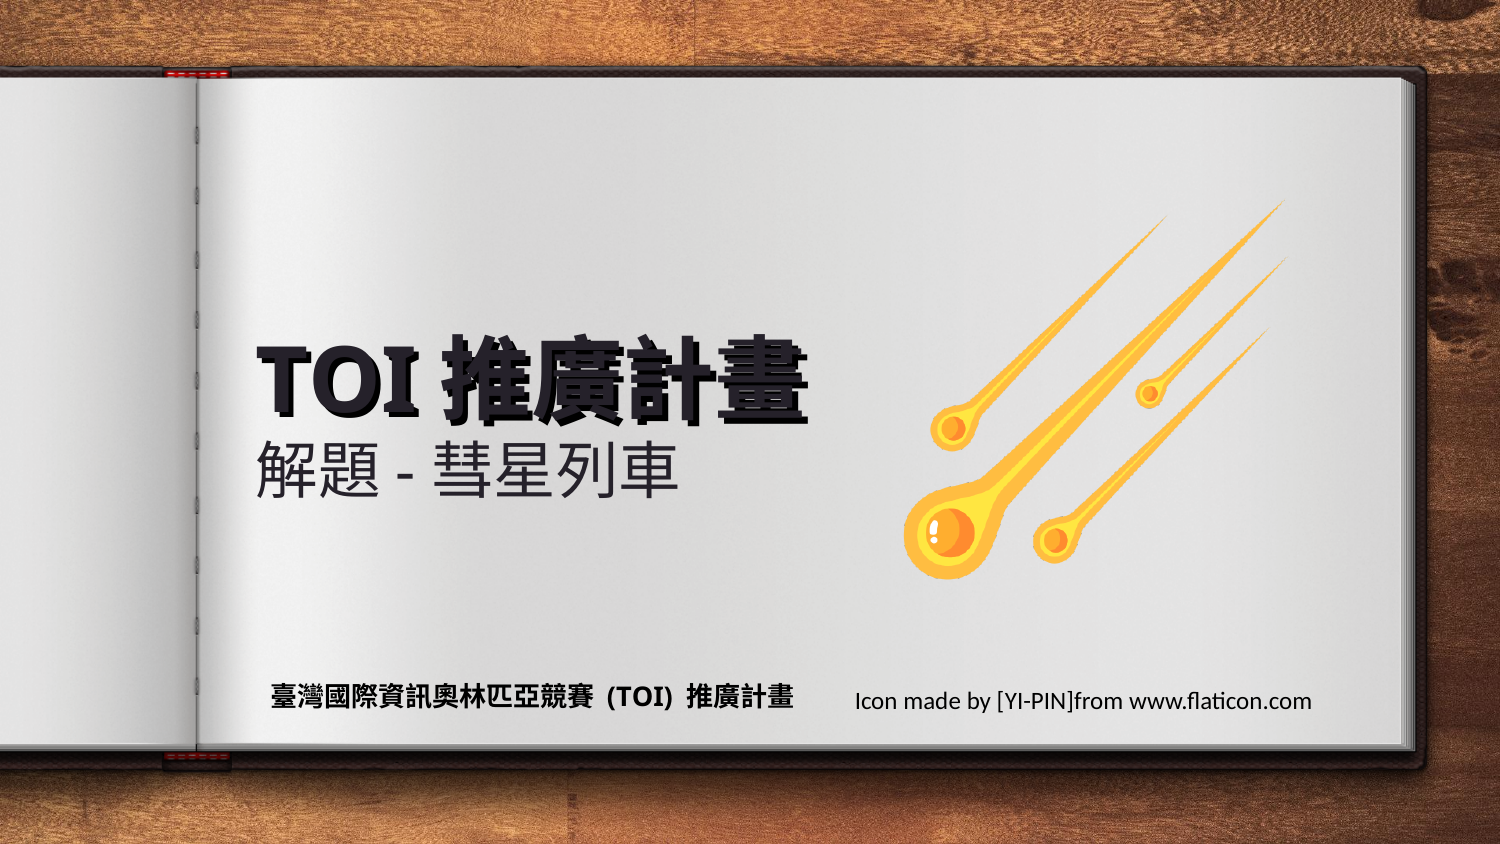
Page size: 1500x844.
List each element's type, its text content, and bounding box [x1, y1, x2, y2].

title TOI推廣計畫 解題-彗星列車 [240, 262, 893, 565]
text_box Icon made by [YI-PIN]from www.flaticon.com [840, 677, 1364, 722]
picture [893, 187, 1296, 590]
